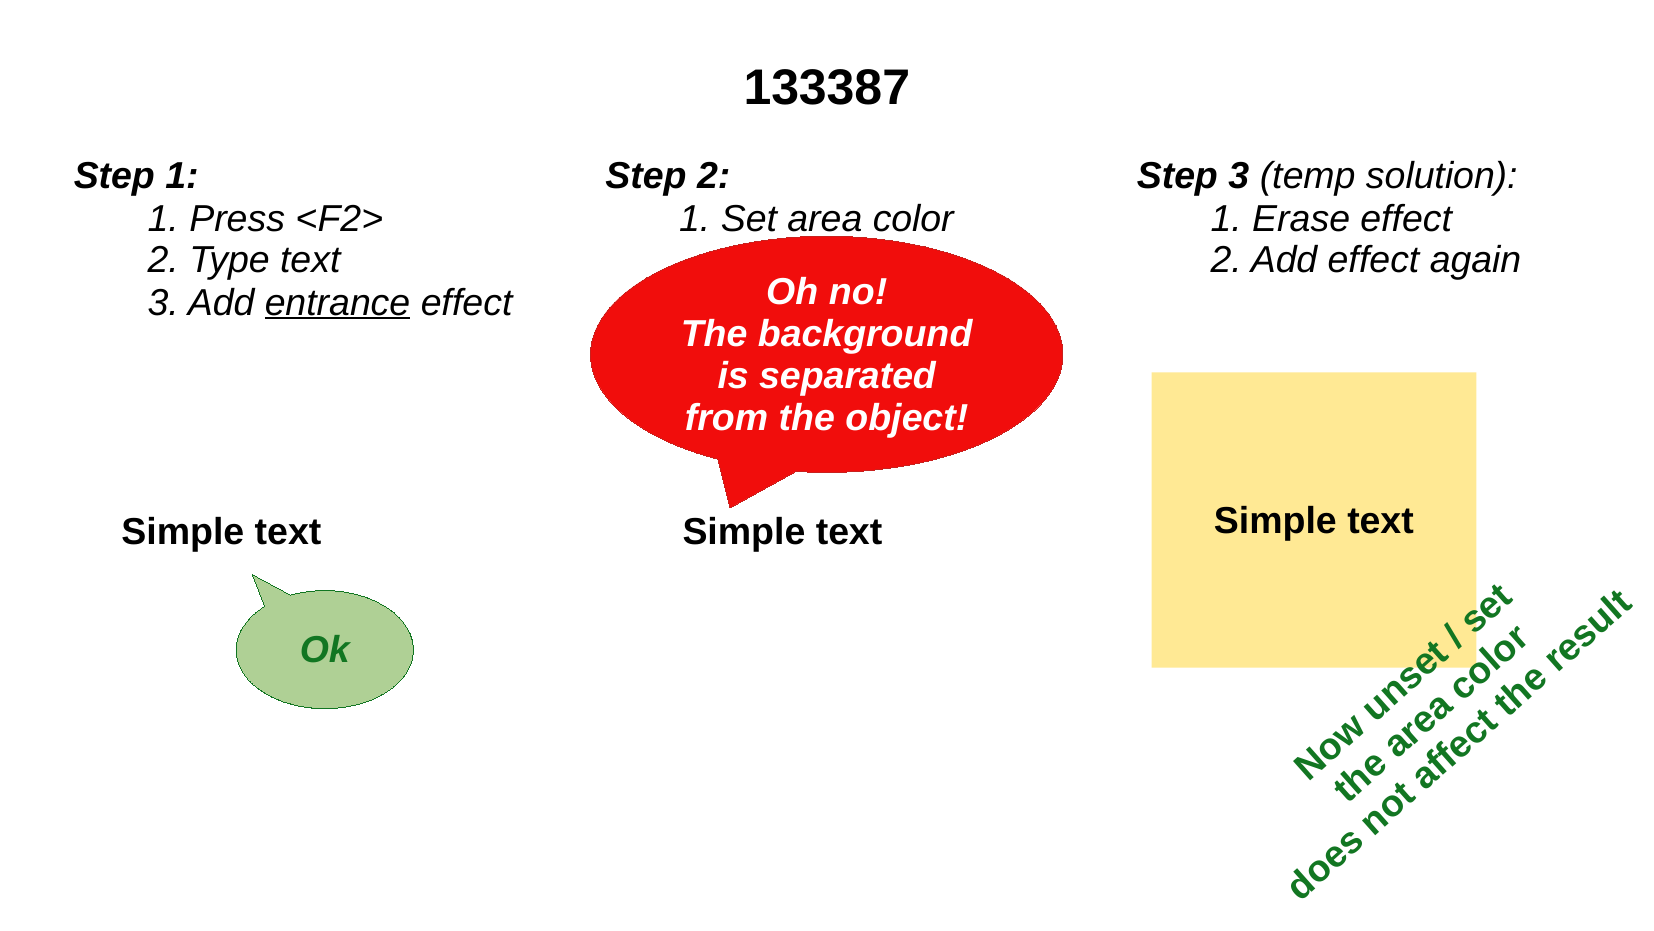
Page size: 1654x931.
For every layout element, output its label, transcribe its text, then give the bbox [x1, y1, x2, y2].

text_box Ok [236, 574, 414, 709]
text_box Step 2: 1. Set area color [590, 147, 1063, 347]
text_box Step 3 (temp solution): 1. Erase effect 2. Add effect again [1122, 147, 1595, 373]
text_box Step 1: 1. Press <F2> 2. Type text 3. Add entrance effect [59, 147, 532, 373]
text_box Now unset / set the area color does not affect the result [1148, 451, 1654, 931]
text_box Simple text [1151, 372, 1477, 668]
text_box Oh no! The background is separated from the object! [590, 236, 1063, 508]
text_box Simple text [59, 383, 384, 680]
text_box Simple text [620, 413, 945, 680]
text_box 133387 [59, 52, 1595, 123]
